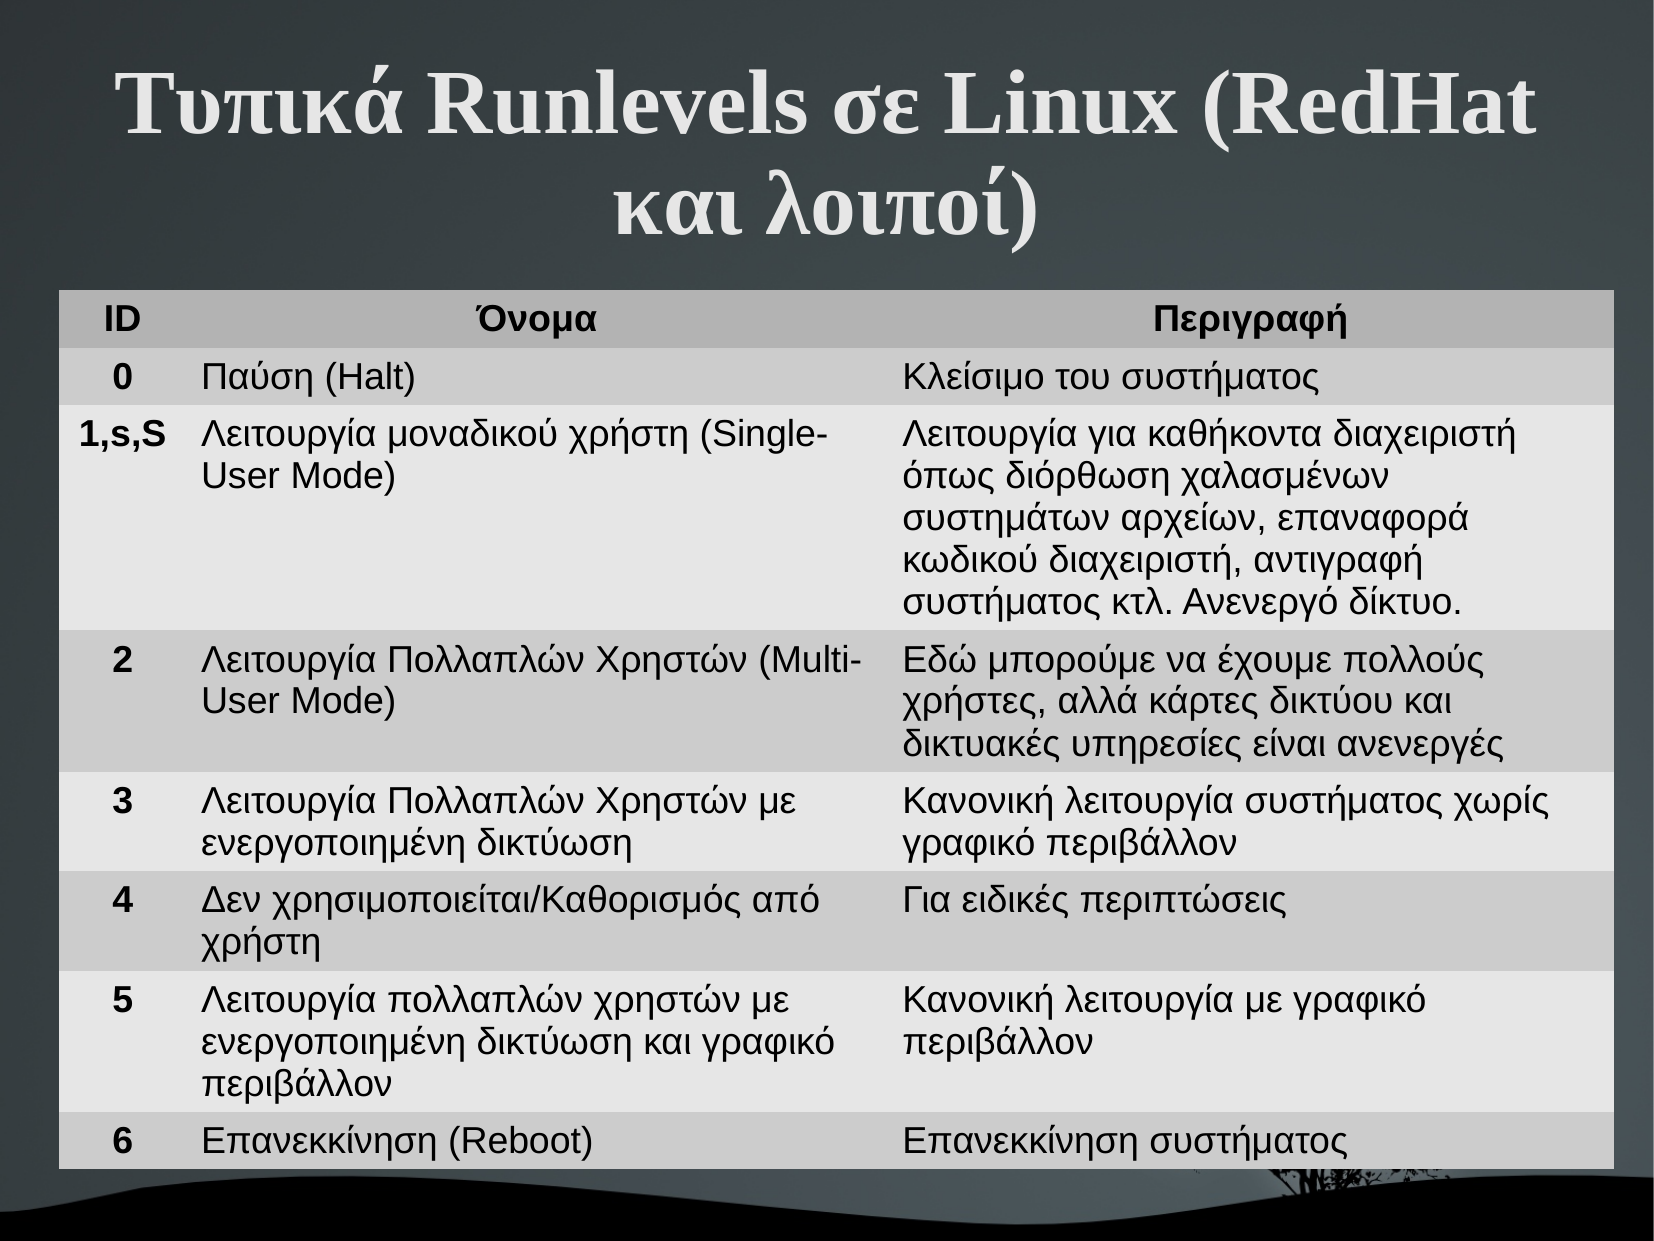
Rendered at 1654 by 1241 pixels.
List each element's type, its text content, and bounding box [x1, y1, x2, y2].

table_cell Επανεκκίνηση (Reboot) [186, 1112, 887, 1169]
table_cell Λειτουργία για καθήκοντα διαχειριστή όπως διόρθωση χαλασμένων συστημάτων αρχείων, επαναφορά κωδικού διαχειριστή, αντιγραφή συστήματος κτλ. Ανενεργό δίκτυο. [887, 405, 1614, 630]
table_header Περιγραφή [887, 290, 1614, 348]
table_cell Κανονική λειτουργία συστήματος χωρίς γραφικό περιβάλλον [887, 772, 1614, 871]
table_cell 5 [59, 971, 186, 1112]
table_header Όνομα [186, 290, 887, 348]
table_cell Επανεκκίνηση συστήματος [887, 1112, 1614, 1169]
table_cell Λειτουργία Πολλαπλών Χρηστών με ενεργοποιημένη δικτύωση [186, 772, 887, 871]
table_cell Λειτουργία πολλαπλών χρηστών με ενεργοποιημένη δικτύωση και γραφικό περιβάλλον [186, 971, 887, 1112]
table_cell 3 [59, 772, 186, 871]
table_cell 1,s,S [59, 405, 186, 630]
table_cell 6 [59, 1112, 186, 1169]
title Τυπικά Runlevels σε Linux (RedHat και λοιποί) [82, 33, 1571, 273]
table_cell Εδώ μπορούμε να έχουμε πολλούς χρήστες, αλλά κάρτες δικτύου και δικτυακές υπηρεσίες είναι ανενεργές [887, 630, 1614, 772]
table_cell Κανονική λειτουργία με γραφικό περιβάλλον [887, 971, 1614, 1112]
table_cell Παύση (Halt) [186, 348, 887, 405]
table_cell 2 [59, 630, 186, 772]
picture [0, 0, 1654, 1241]
table_header ID [59, 290, 186, 348]
table_cell Λειτουργία Πολλαπλών Χρηστών (Multi-User Mode) [186, 630, 887, 772]
table_cell Κλείσιμο του συστήματος [887, 348, 1614, 405]
table_cell Λειτουργία μοναδικού χρήστη (Single-User Mode) [186, 405, 887, 630]
table_cell Για ειδικές περιπτώσεις [887, 871, 1614, 971]
table_cell Δεν χρησιμοποιείται/Καθορισμός από χρήστη [186, 871, 887, 971]
table_cell 0 [59, 348, 186, 405]
table_cell 4 [59, 871, 186, 971]
